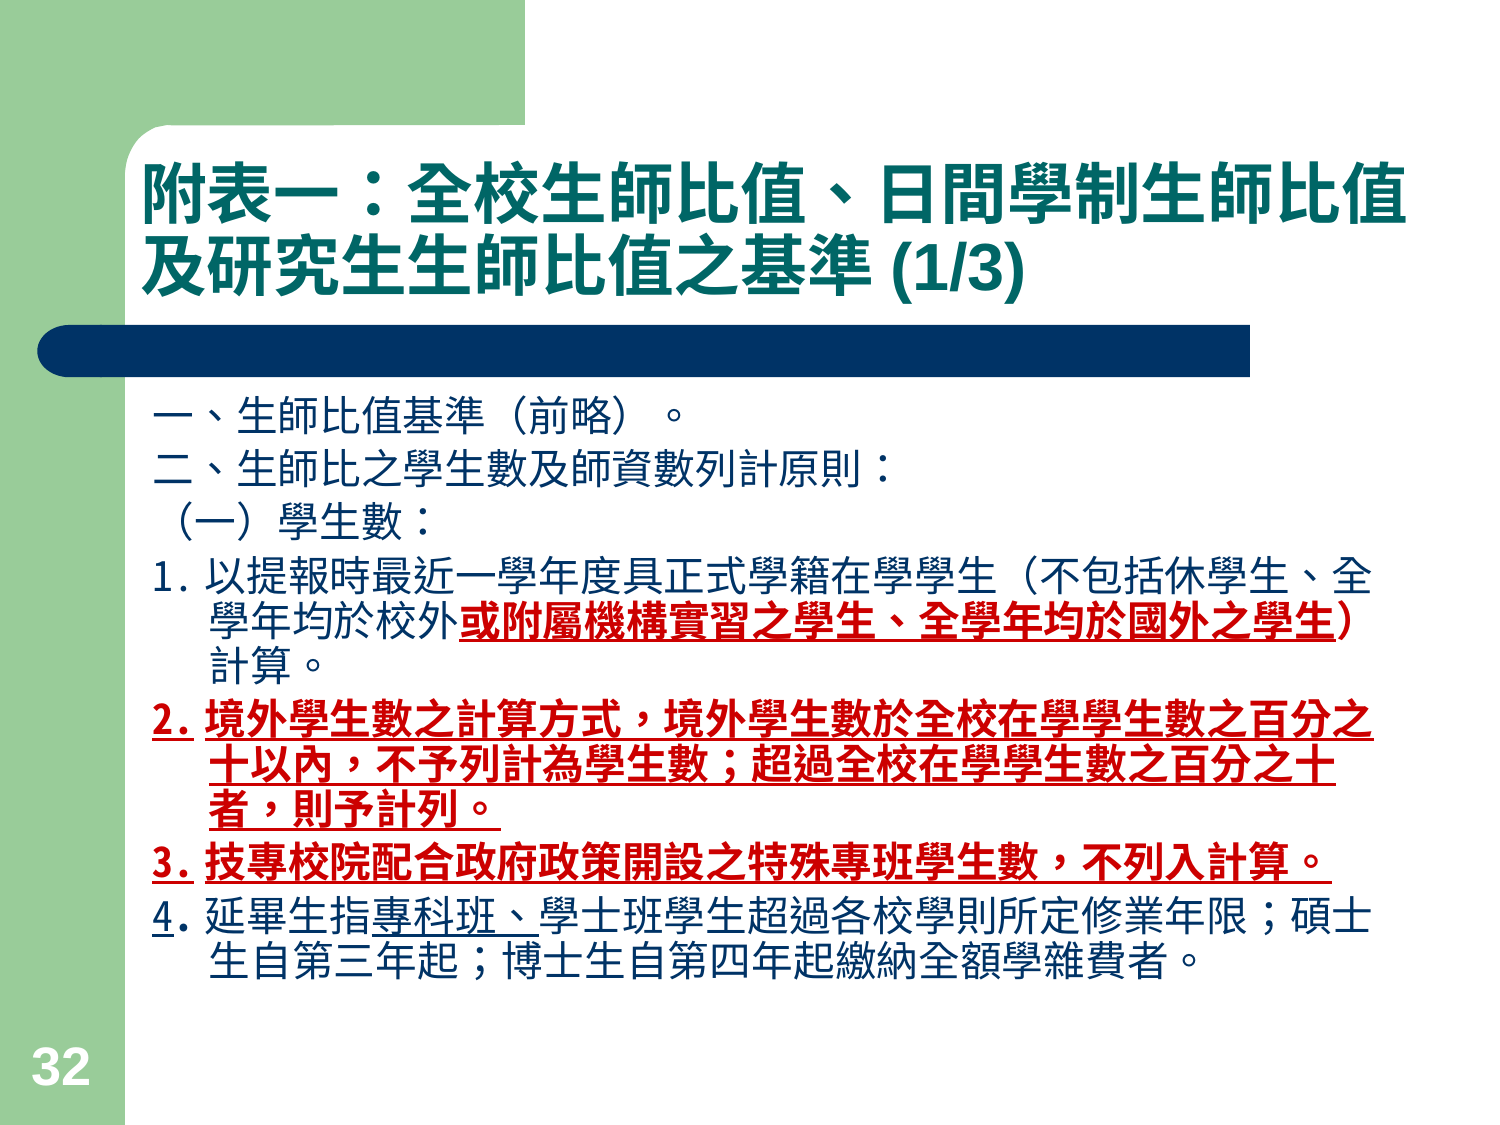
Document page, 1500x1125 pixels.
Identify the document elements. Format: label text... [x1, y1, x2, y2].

slide_number <編號> [13, 1023, 111, 1105]
list 一、生師比值基準（前略）。 二、生師比之學生數及師資數列計原則： （一）學生數： 1.以提報時最近一學年度具正式學籍在學學生（不包括休學生、全學年均於校外或附屬機構實習之學生、全學年均於國外之學生）計算。 2.境外學生數之計算方式，境外學生數於全校在學學生數之百分之十以內，不予列計為學生數；超過全校在學學生數之百分之十者，則予計列。 3.技專校院配合政府政策開設之特殊專班學生數，不列入計算。 4.延畢生指專科班、學士班學生超過各校學則所定修業年限；碩士生自第三年起；博士生自第四年起繳納全額學雜費者。 [137, 387, 1400, 1094]
title 附表一：全校生師比值、日間學制生師比值及研究生生師比值之基準(1/3) [125, 125, 1425, 313]
